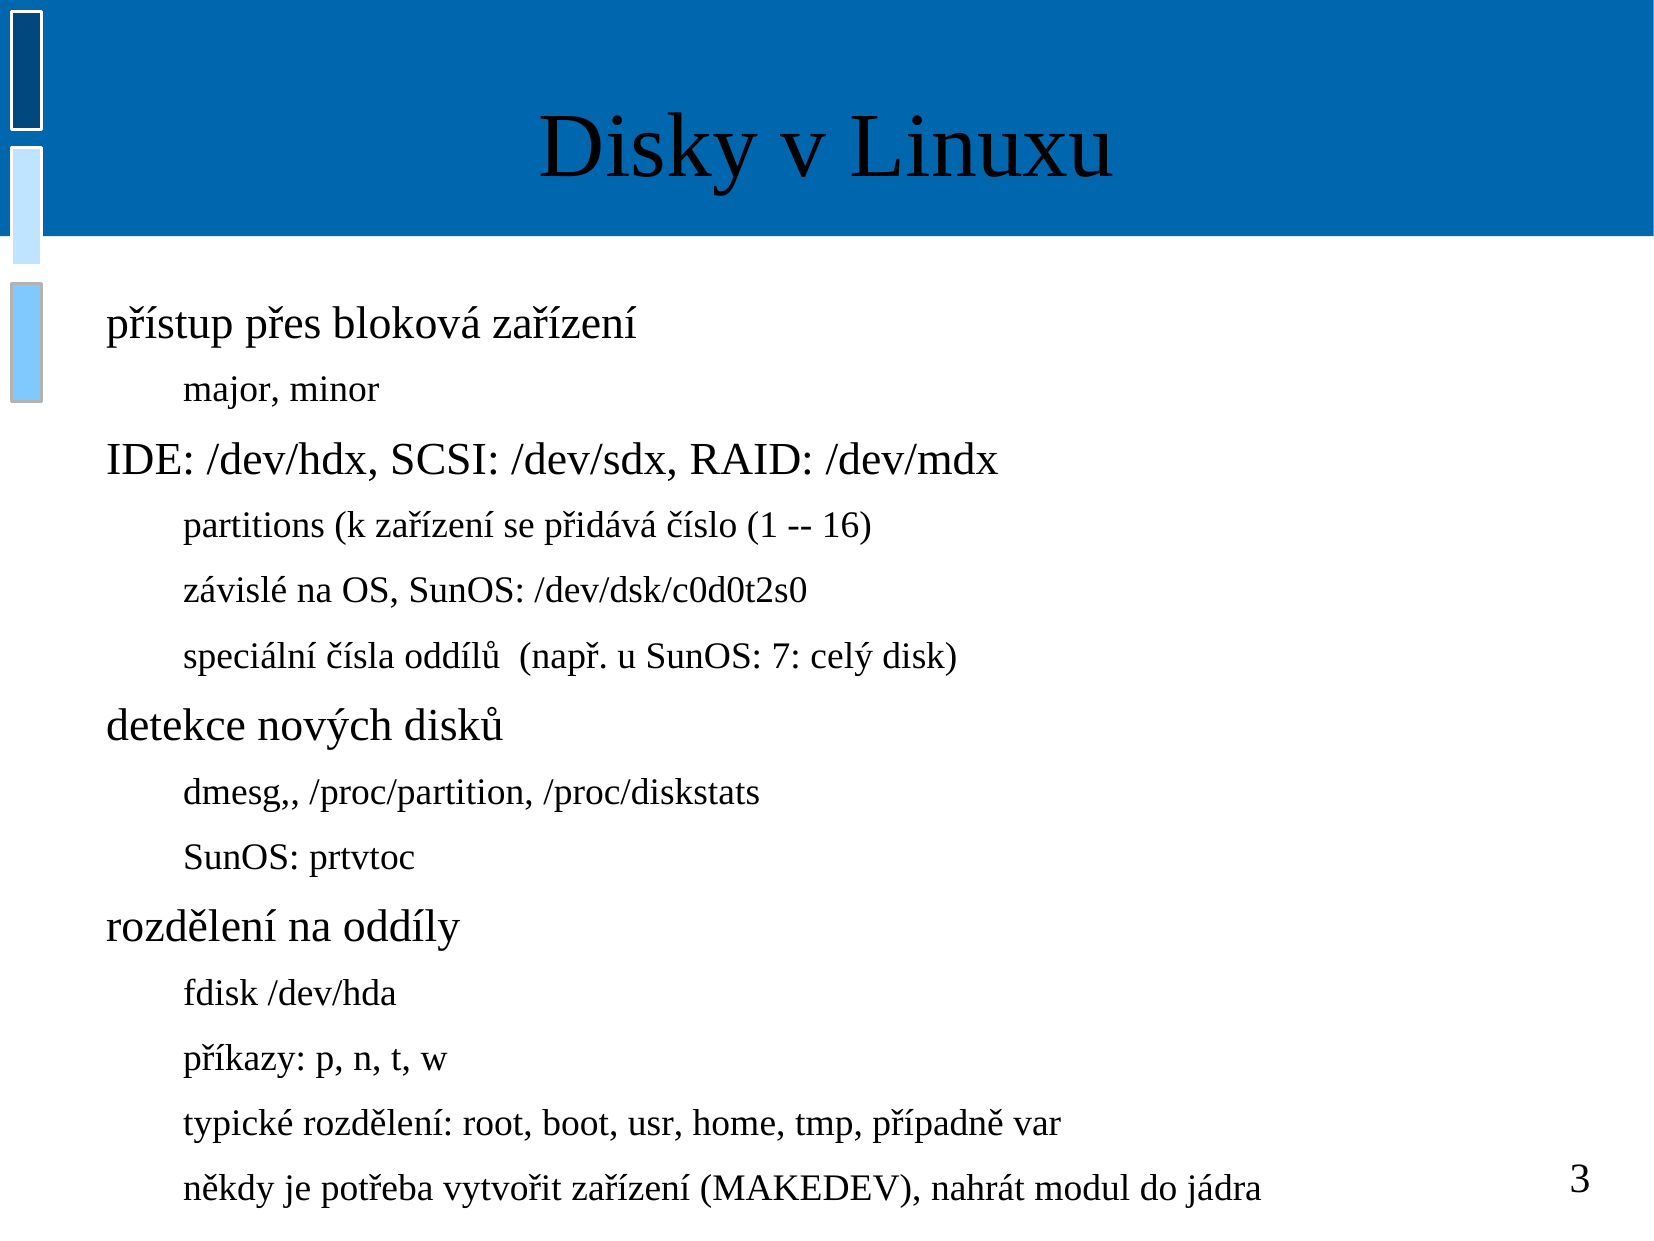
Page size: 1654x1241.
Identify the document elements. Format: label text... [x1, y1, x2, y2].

title Disky v Linuxu [121, 49, 1534, 243]
list přístup přes bloková zařízení major, minor IDE: /dev/hdx, SCSI: /dev/sdx, RAID: /dev/mdx partitions (k zařízení se přidává číslo (1 -- 16) závislé na OS, SunOS: /dev/dsk/c0d0t2s0 speciální čísla oddílů (např. u SunOS: 7: celý disk) detekce nových disků dmesg,, /proc/partition, /proc/diskstats SunOS: prtvtoc rozdělení na oddíly fdisk /dev/hda příkazy: p, n, t, w typické rozdělení: root, boot, usr, home, tmp, případně var někdy je potřeba vytvořit zařízení (MAKEDEV), nahrát modul do jádra [88, 297, 1565, 1209]
